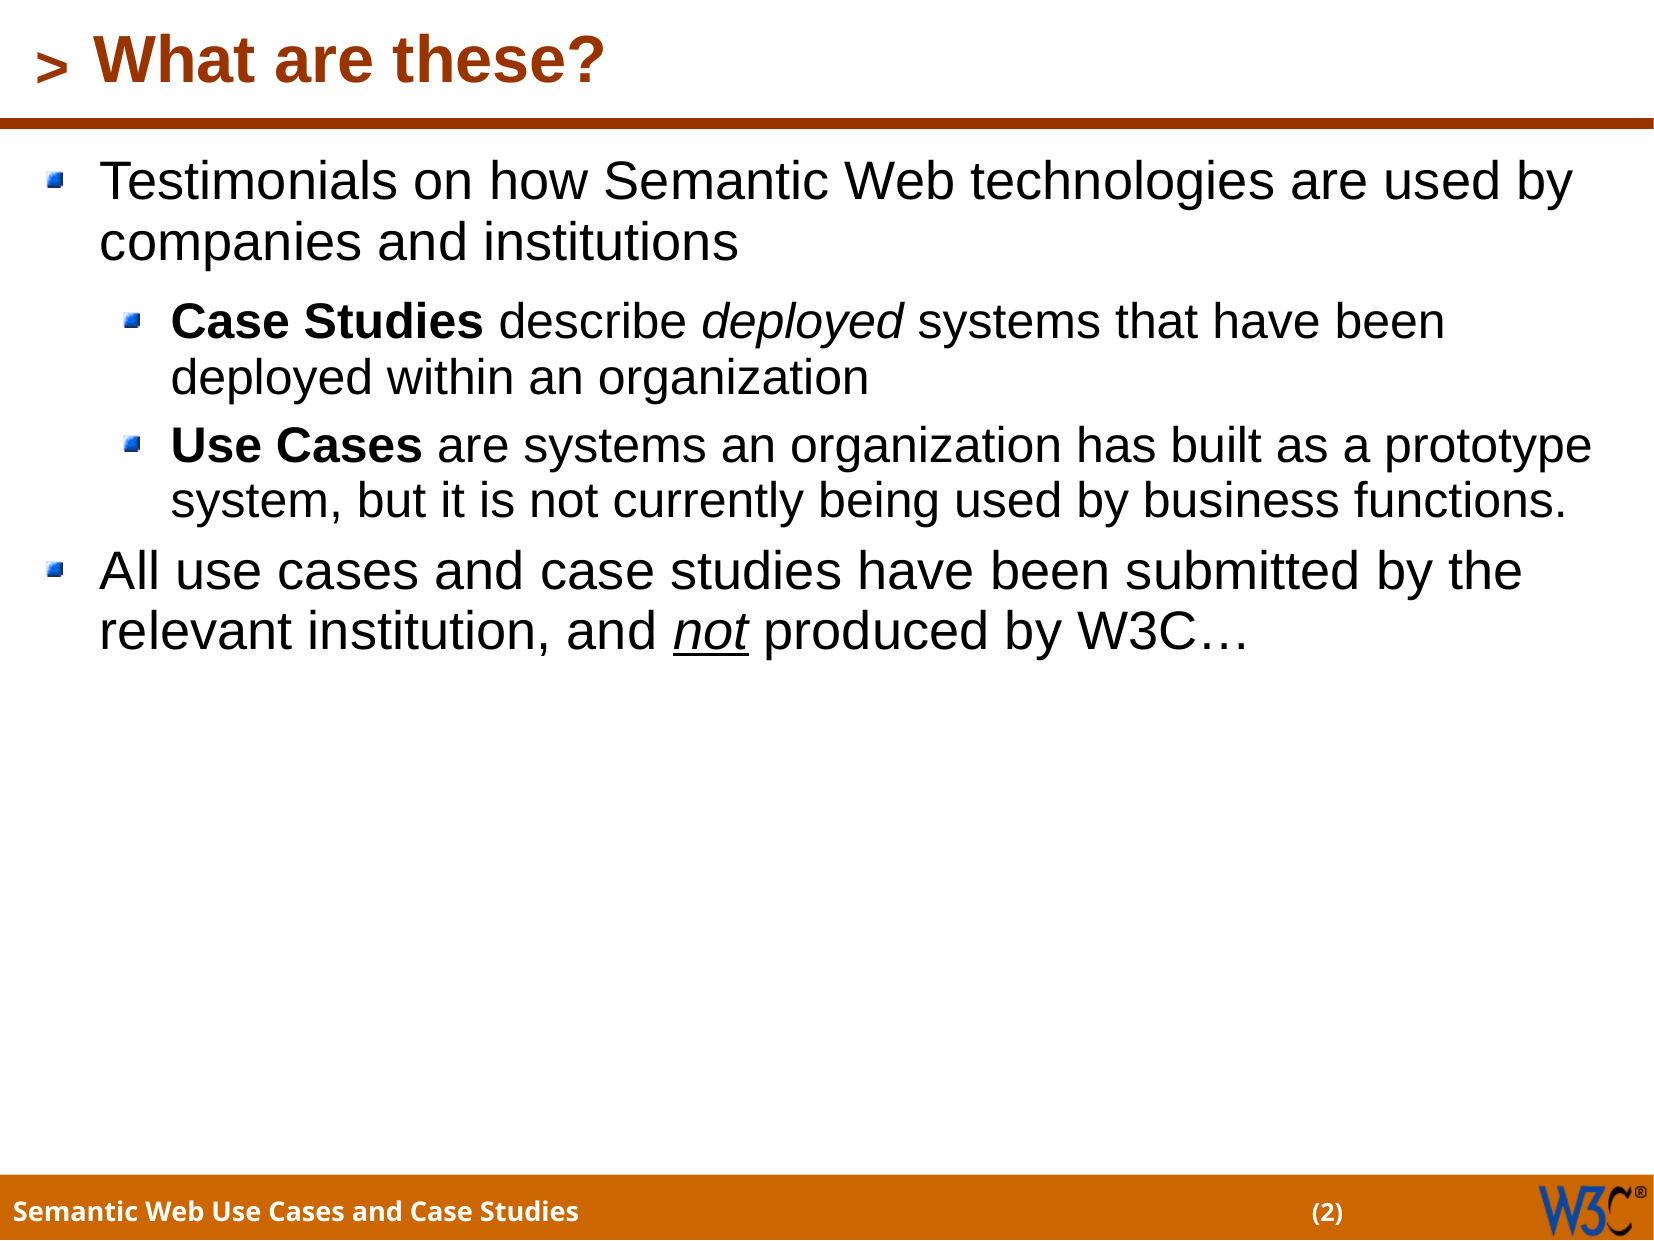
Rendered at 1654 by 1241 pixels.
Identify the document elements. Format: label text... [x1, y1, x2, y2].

list Testimonials on how Semantic Web technologies are used by companies and institutions Case Studies describe deployed systems that have been deployed within an organization Use Cases are systems an organization has built as a prototype system, but it is not currently being used by business functions. All use cases and case studies have been submitted by the relevant institution, and not produced by W3C… [29, 147, 1624, 1134]
picture [1535, 1183, 1651, 1240]
title What are these? [93, 0, 1493, 119]
